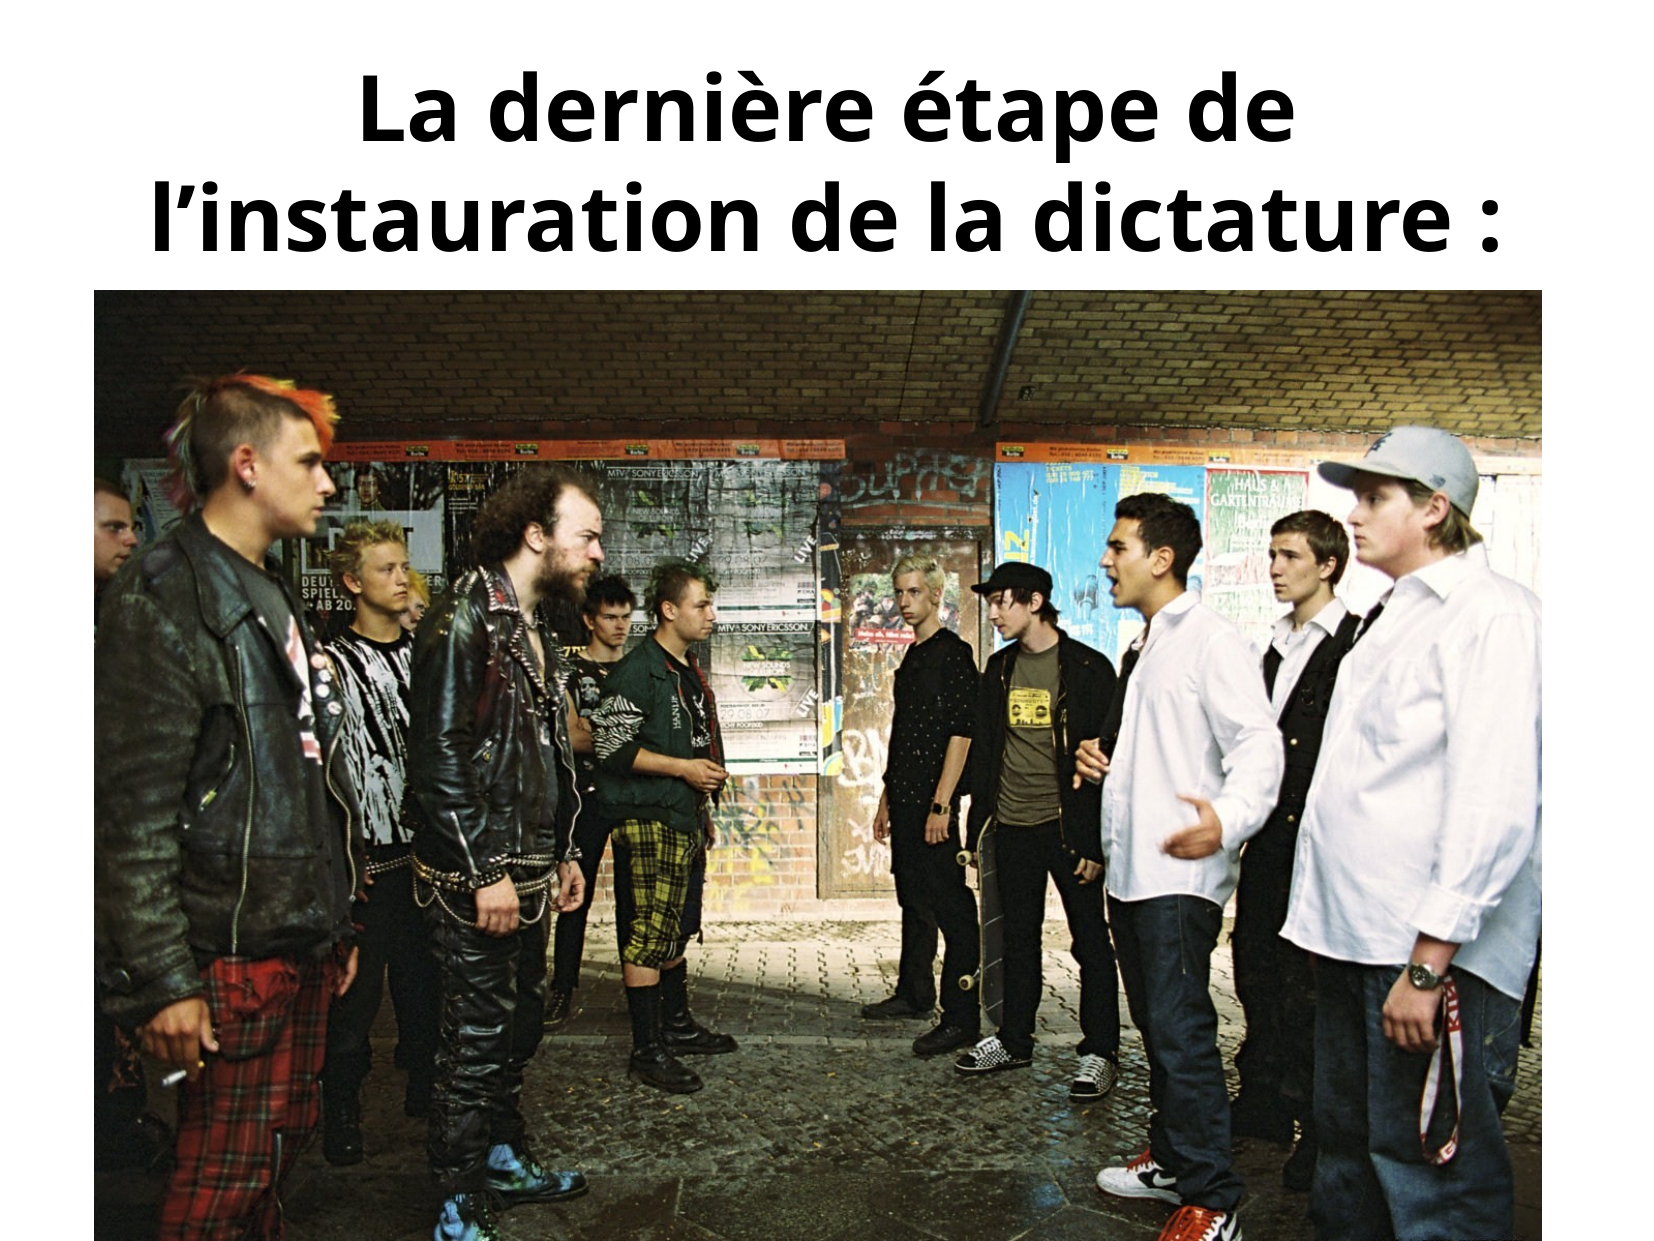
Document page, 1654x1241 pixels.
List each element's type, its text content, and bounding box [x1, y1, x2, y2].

title La dernière étape de l’instauration de la dictature : [82, 49, 1571, 257]
picture [94, 290, 1542, 1241]
